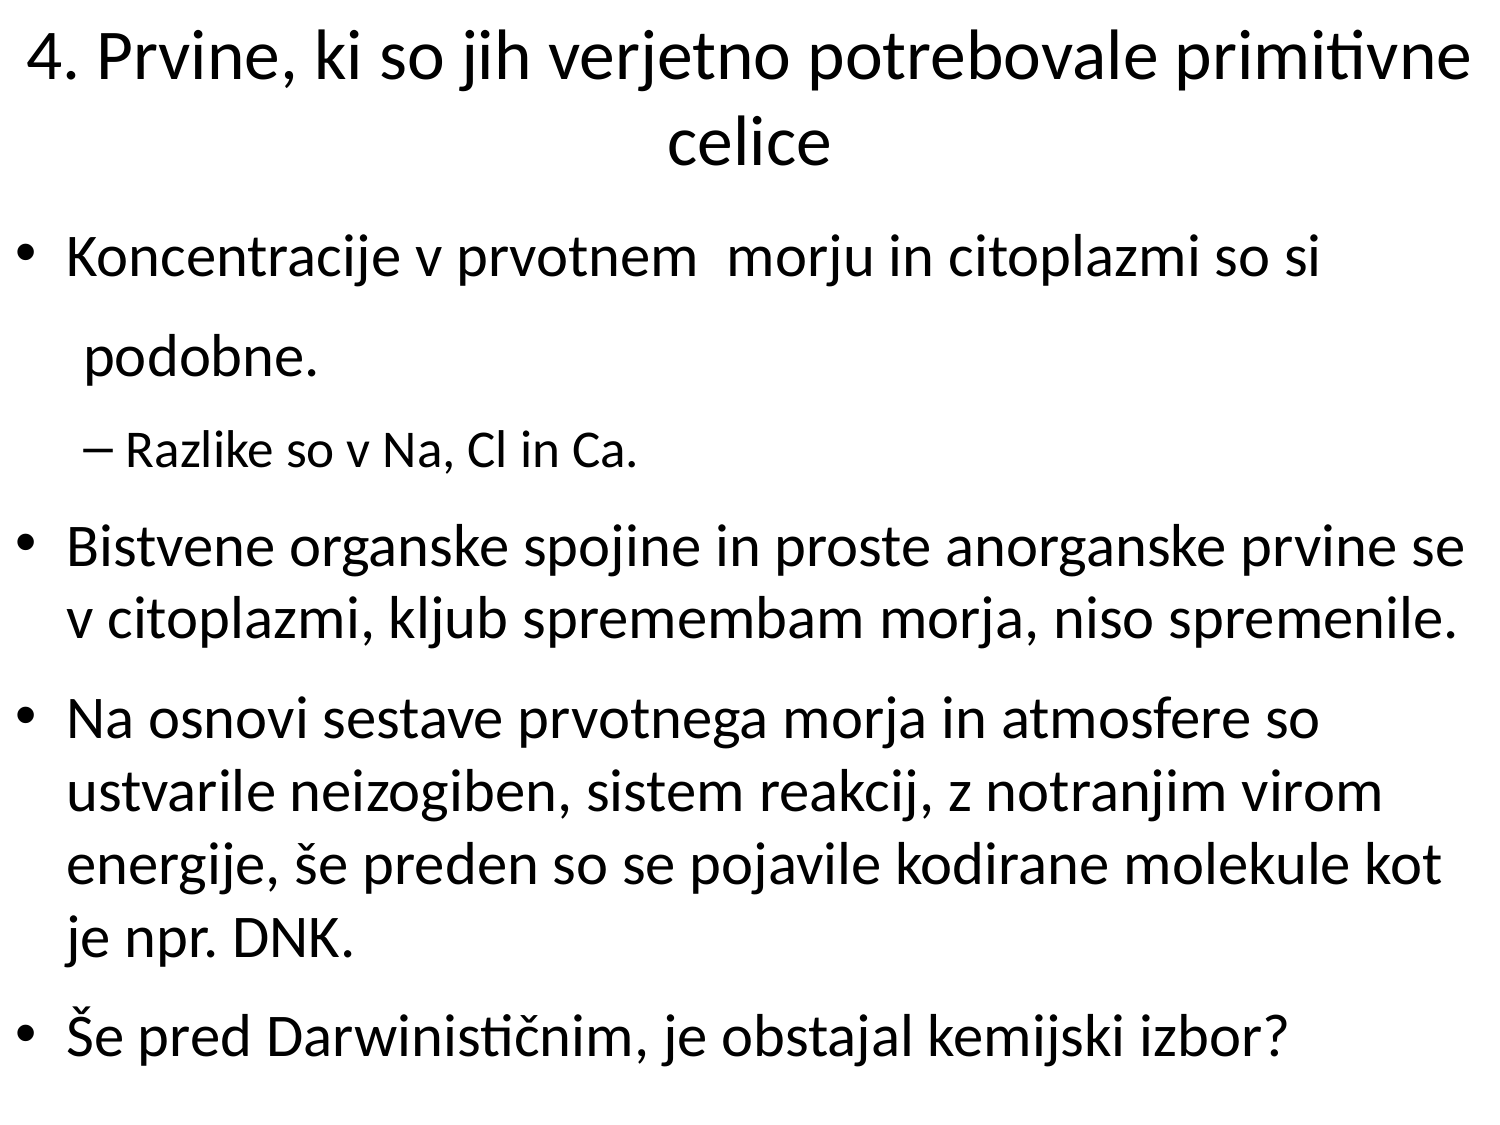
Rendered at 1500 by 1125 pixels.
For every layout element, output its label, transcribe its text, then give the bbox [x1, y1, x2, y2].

title 4. Prvine, ki so jih verjetno potrebovale primitivne celice [0, 0, 1500, 188]
list Koncentracije v prvotnem morju in citoplazmi so si podobne. Razlike so v Na, Cl in Ca. Bistvene organske spojine in proste anorganske prvine se v citoplazmi, kljub spremembam morja, niso spremenile. Na osnovi sestave prvotnega morja in atmosfere so ustvarile neizogiben, sistem reakcij, z notranjim virom energije, še preden so se pojavile kodirane molekule kot je npr. DNK. Še pred Darwinističnim, je obstajal kemijski izbor? [0, 208, 1500, 1125]
